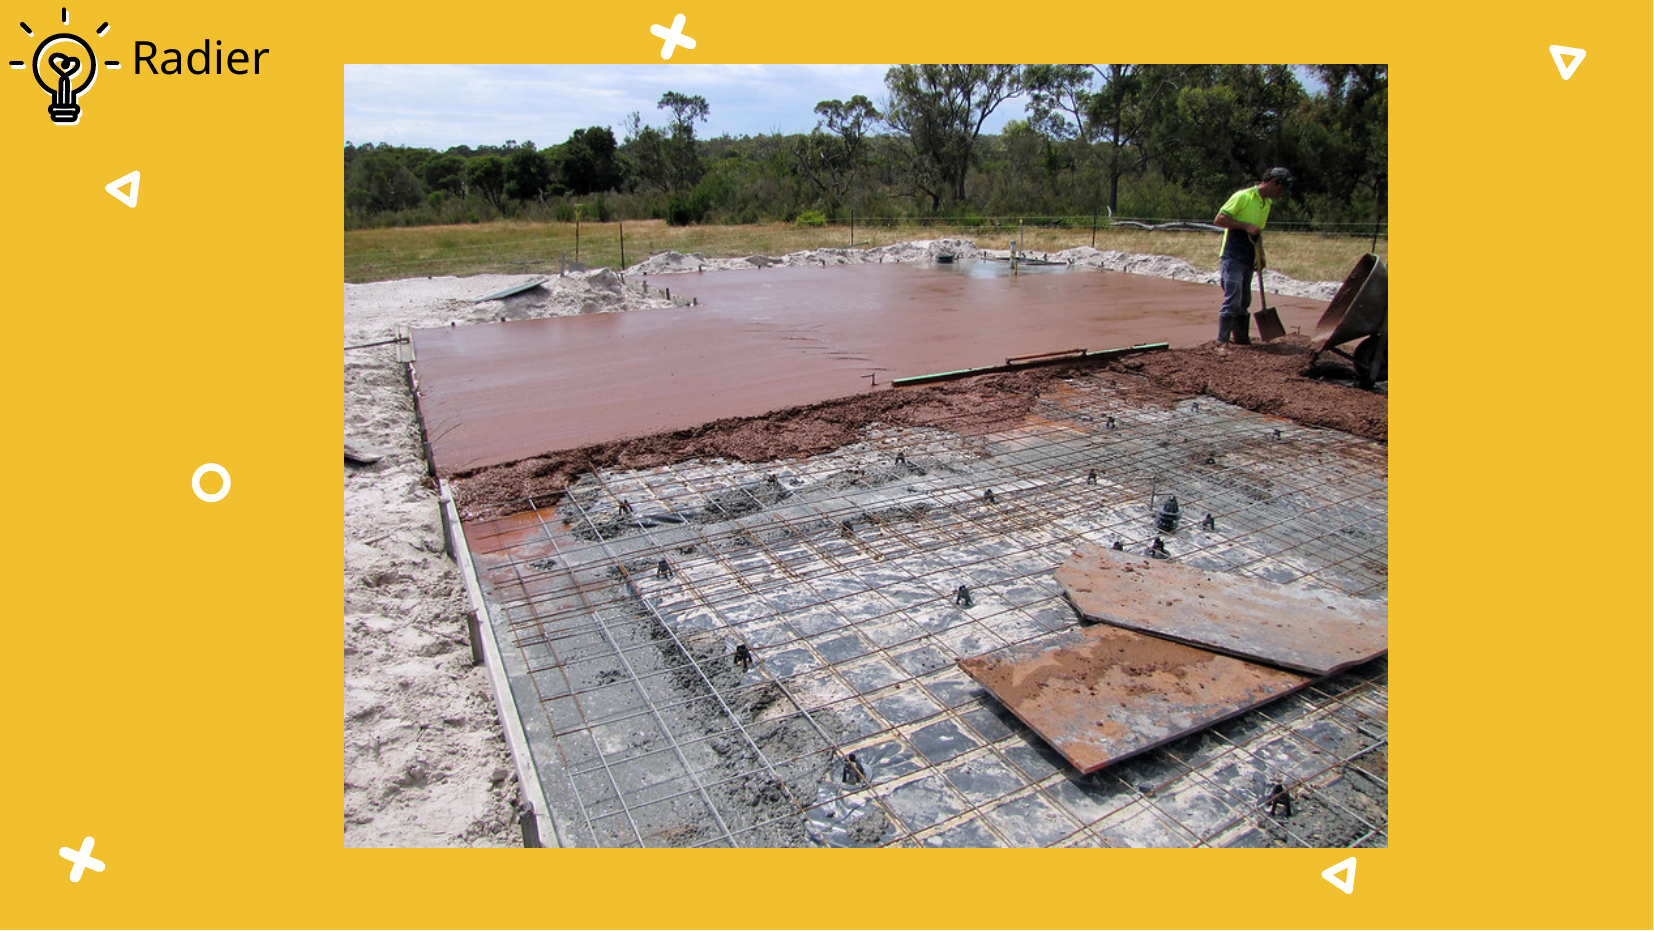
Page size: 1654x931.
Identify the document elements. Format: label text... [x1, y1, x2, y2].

picture [344, 64, 1388, 848]
title Radier [131, 0, 1447, 120]
